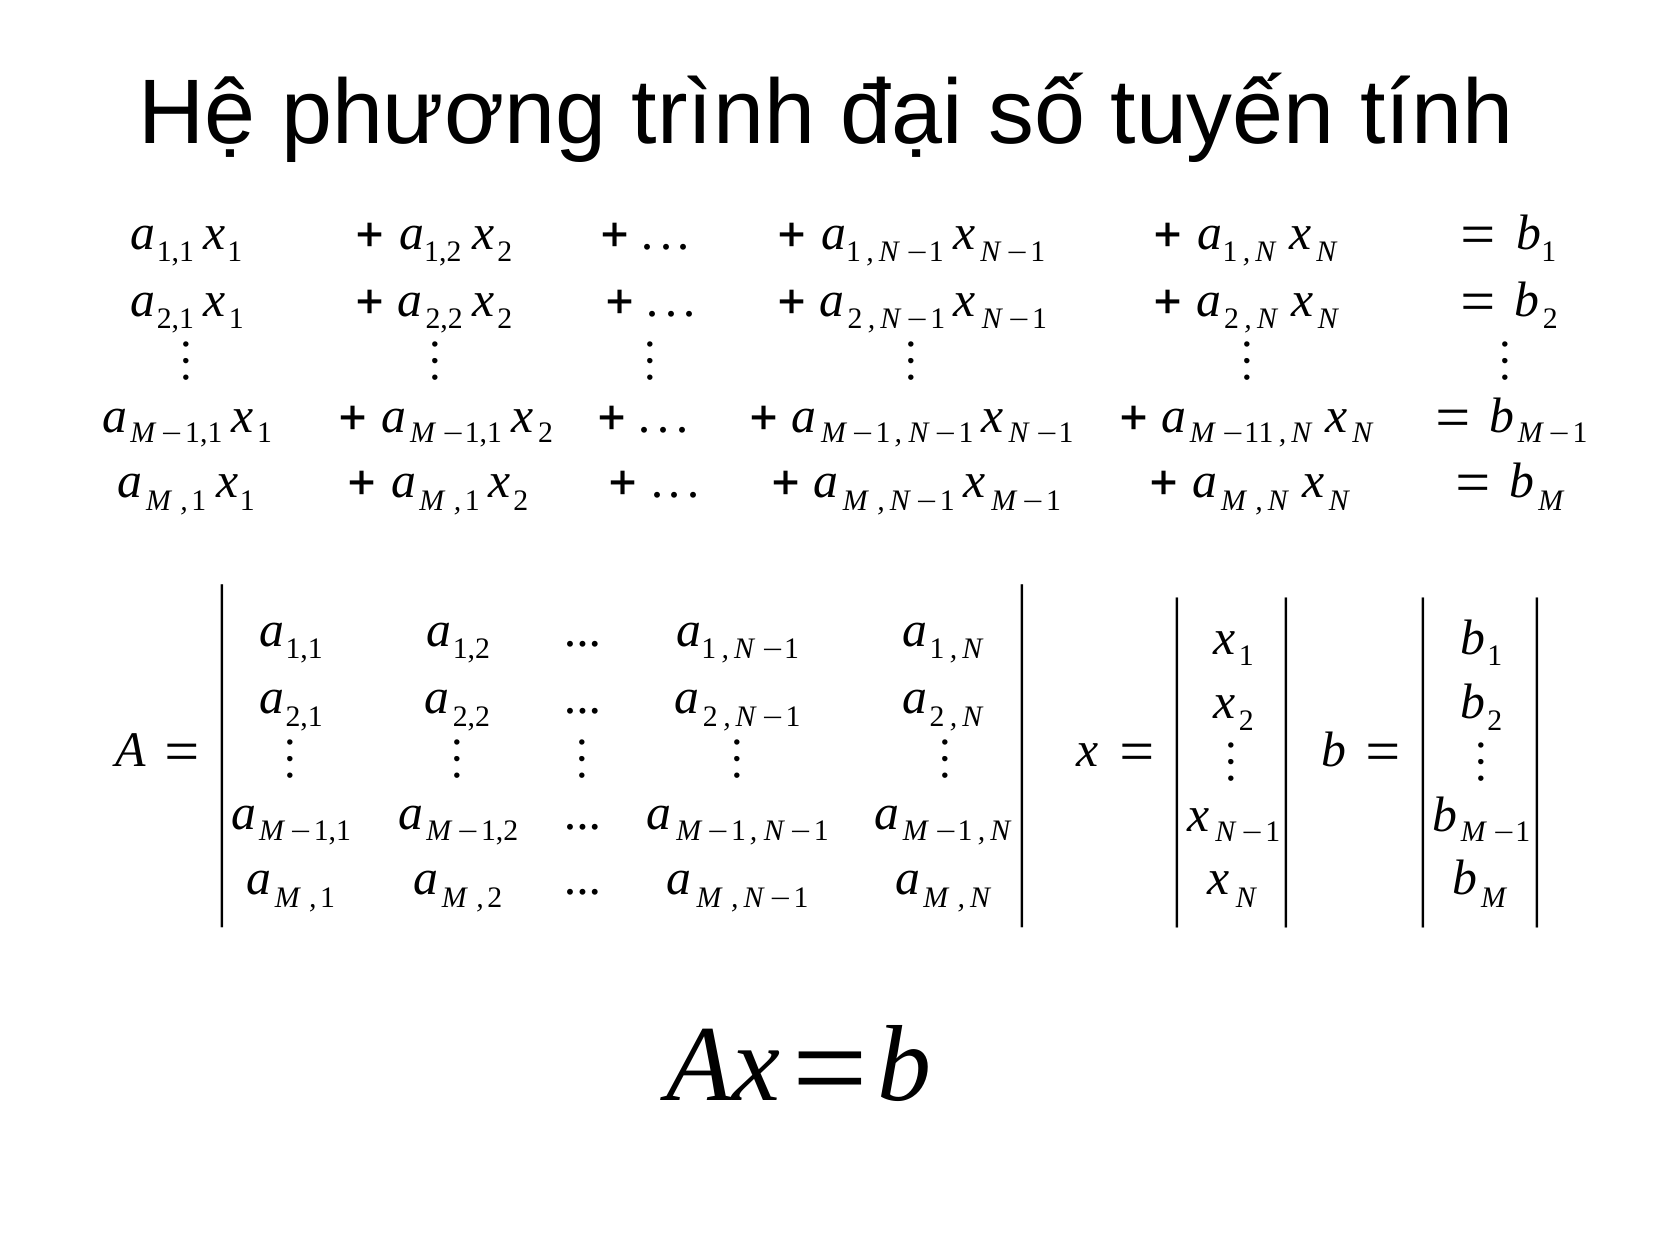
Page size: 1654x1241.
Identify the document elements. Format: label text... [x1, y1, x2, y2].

chart [104, 582, 1554, 930]
chart [94, 200, 1594, 517]
chart [649, 1003, 941, 1124]
title Hệ phương trình đại số tuyến tính [82, 15, 1571, 208]
